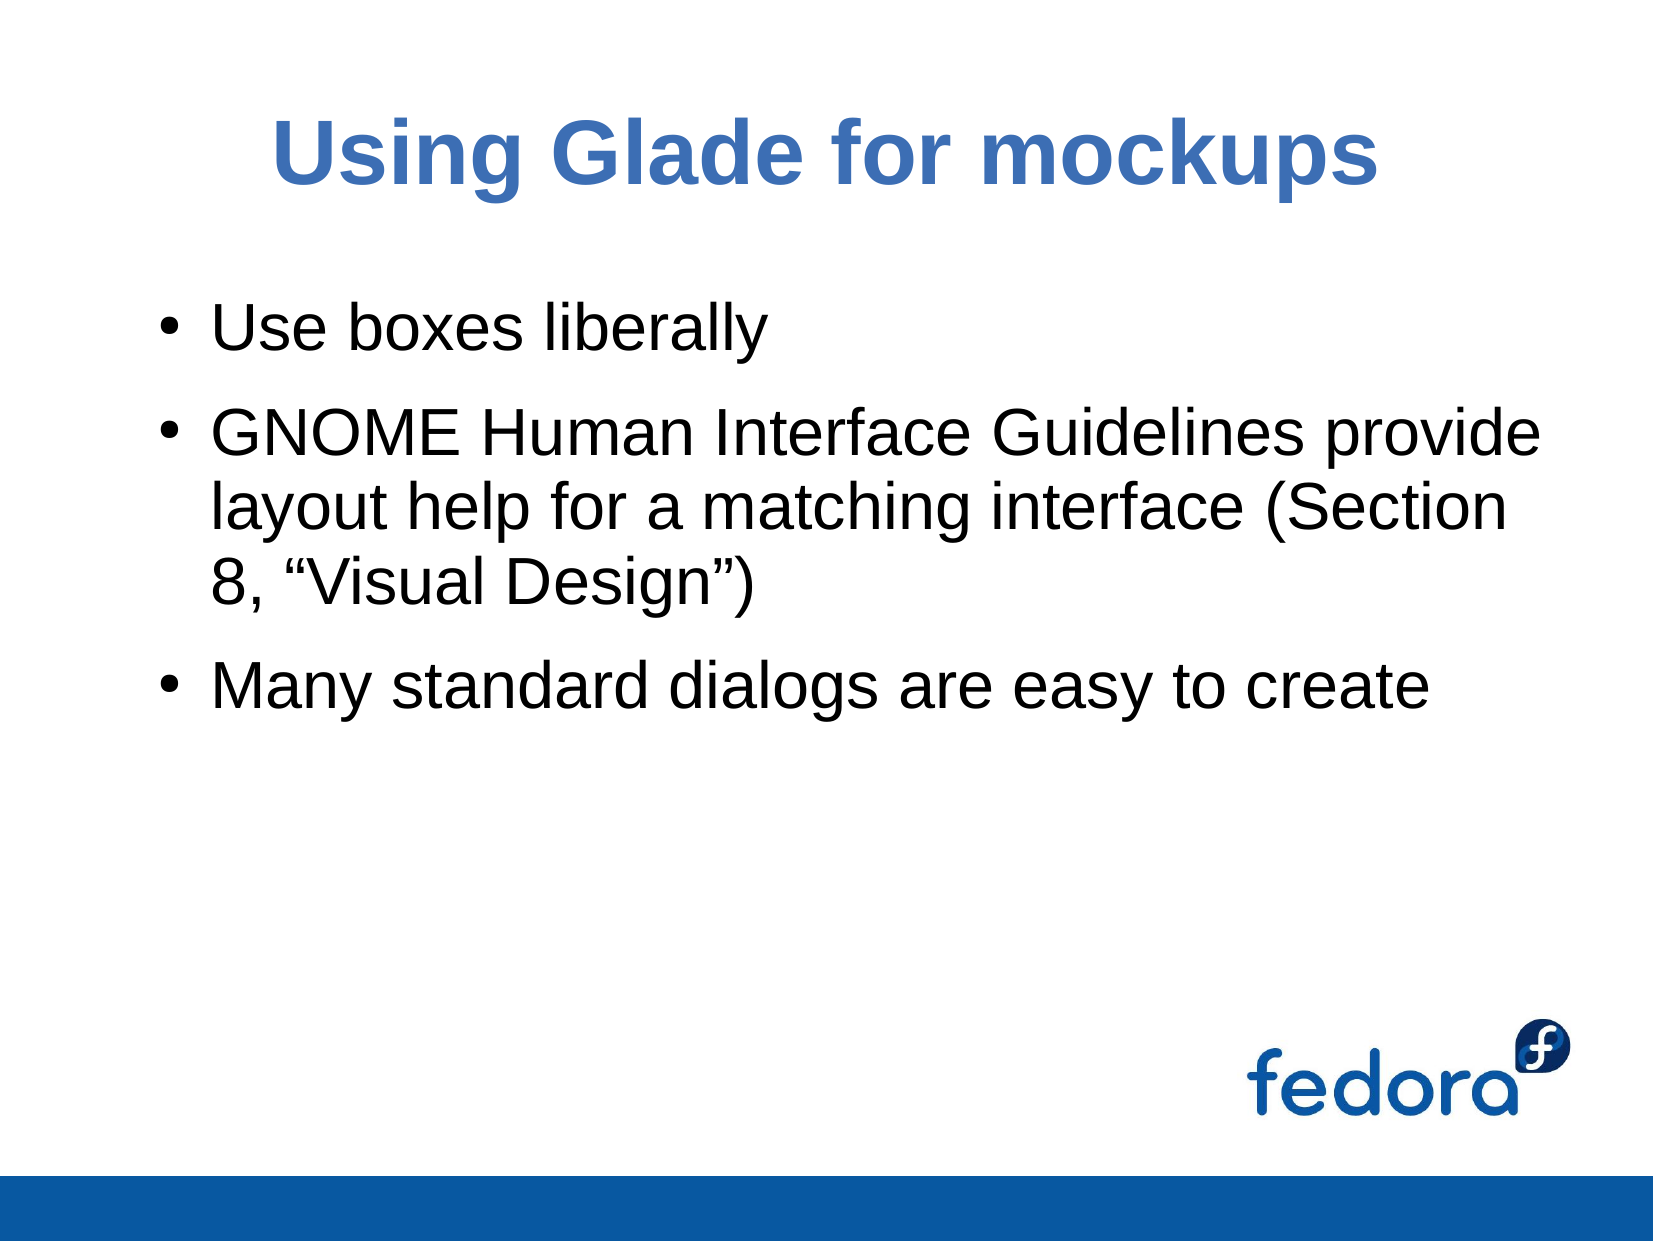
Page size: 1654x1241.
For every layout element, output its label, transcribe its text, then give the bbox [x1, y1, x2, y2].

picture [0, 1176, 1653, 1241]
list Use boxes liberally GNOME Human Interface Guidelines provide layout help for a matching interface (Section 8, “Visual Design”) Many standard dialogs are easy to create [82, 290, 1571, 1095]
picture [1237, 1010, 1576, 1125]
title Using Glade for mockups [82, 56, 1571, 250]
